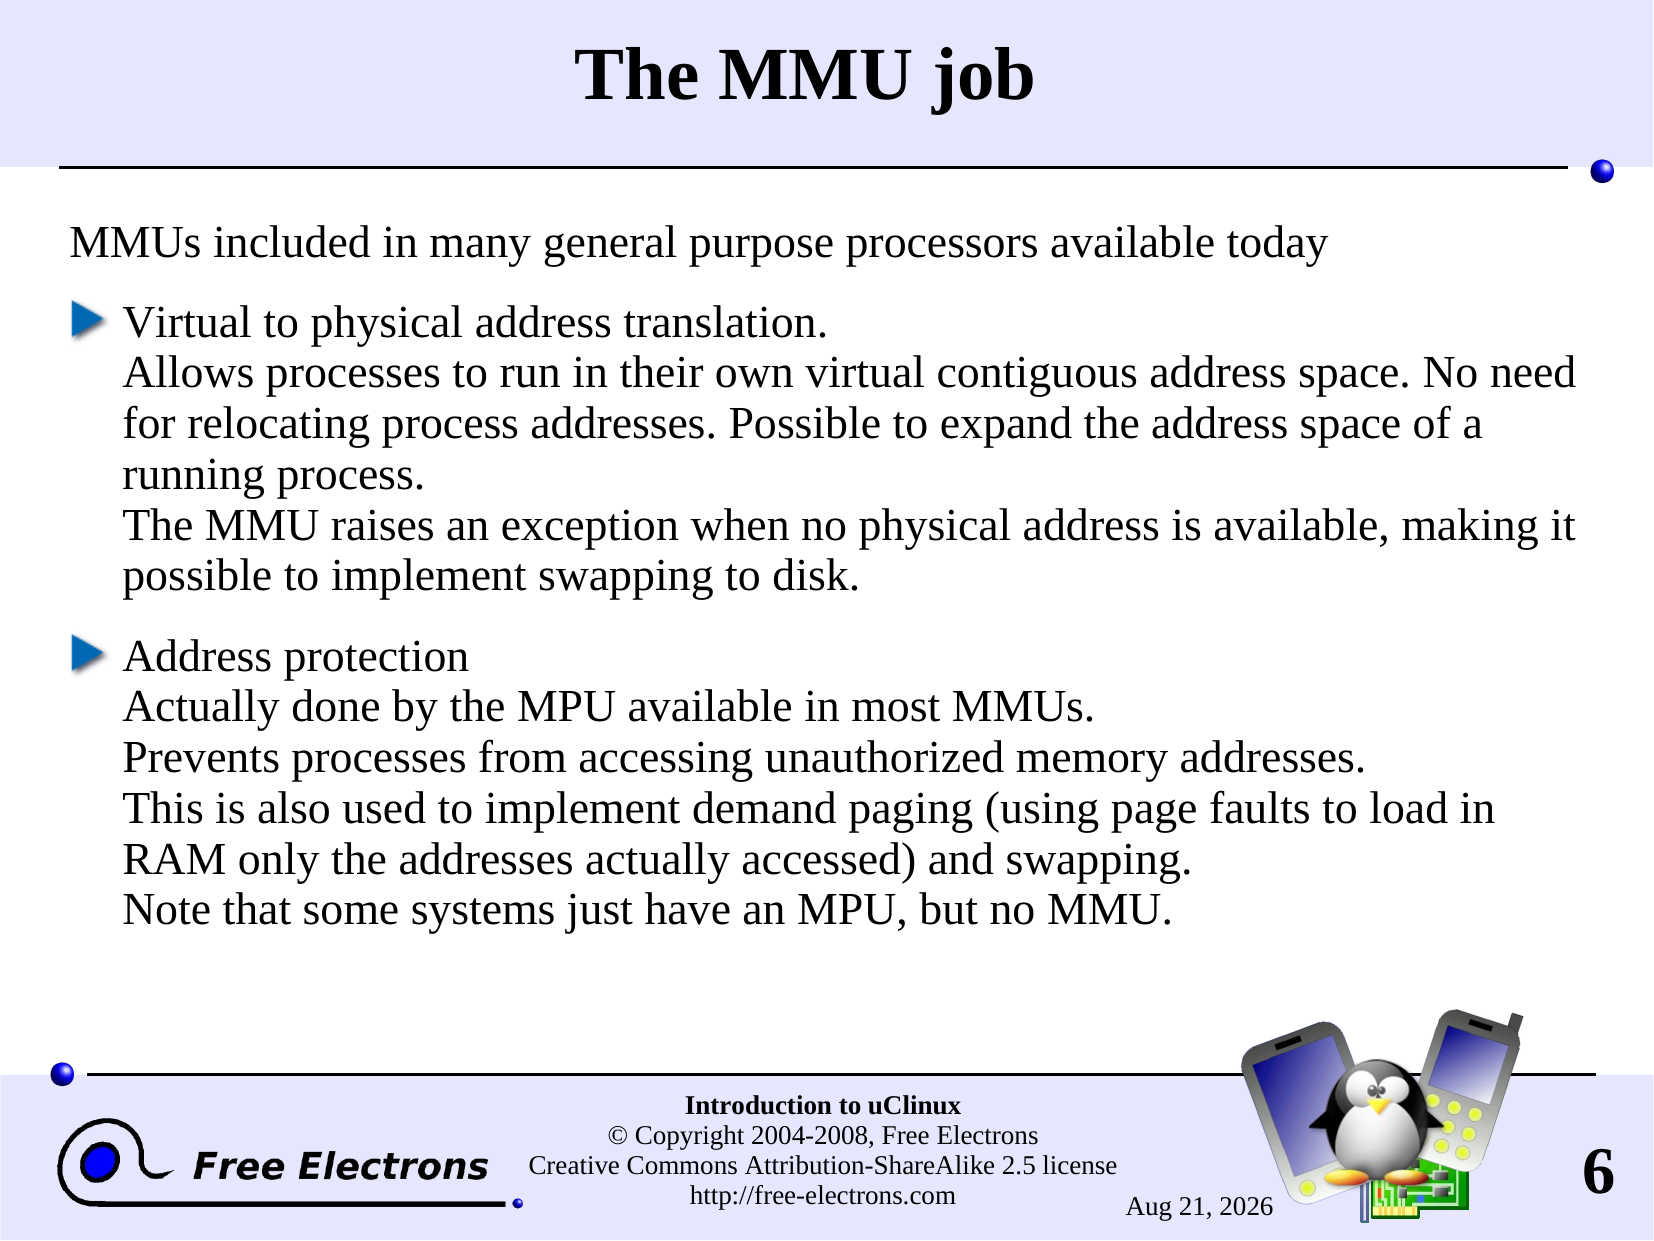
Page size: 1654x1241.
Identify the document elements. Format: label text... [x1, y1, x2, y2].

title The MMU job [60, 25, 1551, 124]
picture [1225, 1035, 1531, 1241]
picture [50, 1107, 527, 1216]
list MMUs included in many general purpose processors available today Virtual to physical address translation. Allows processes to run in their own virtual contiguous address space. No need for relocating process addresses. Possible to expand the address space of a running process. The MMU raises an exception when no physical address is available, making it possible to implement swapping to disk. Address protection Actually done by the MPU available in most MMUs. Prevents processes from accessing unauthorized memory addresses. This is also used to implement demand paging (using page faults to load in RAM only the addresses actually accessed) and swapping. Note that some systems just have an MPU, but no MMU. [51, 216, 1611, 1035]
